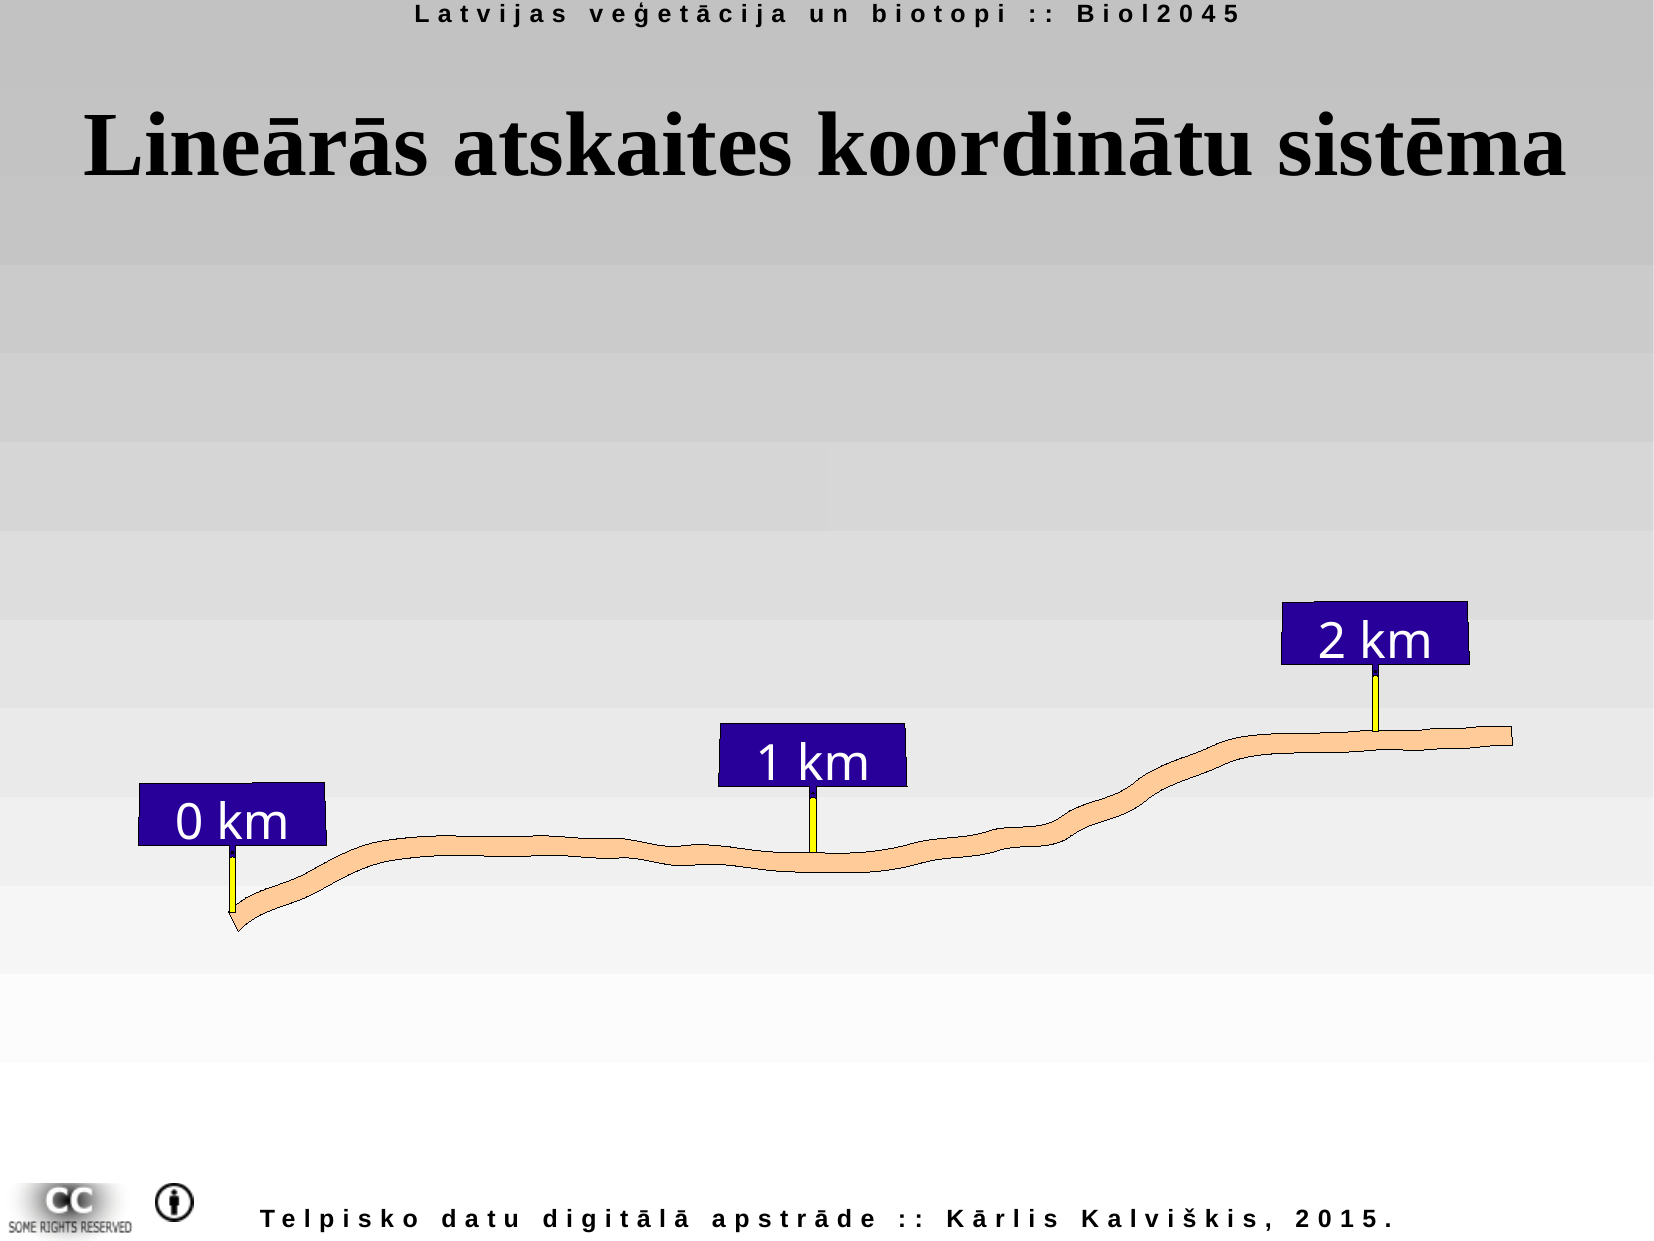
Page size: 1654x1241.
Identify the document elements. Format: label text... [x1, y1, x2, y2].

text_box 2 km [1281, 601, 1470, 678]
text_box [228, 676, 1513, 932]
picture [0, 287, 1654, 1241]
title Lineārās atskaites koordinātu sistēma [0, 1, 1654, 287]
text_box 1 km [718, 723, 908, 799]
text_box 0 km [138, 782, 327, 859]
